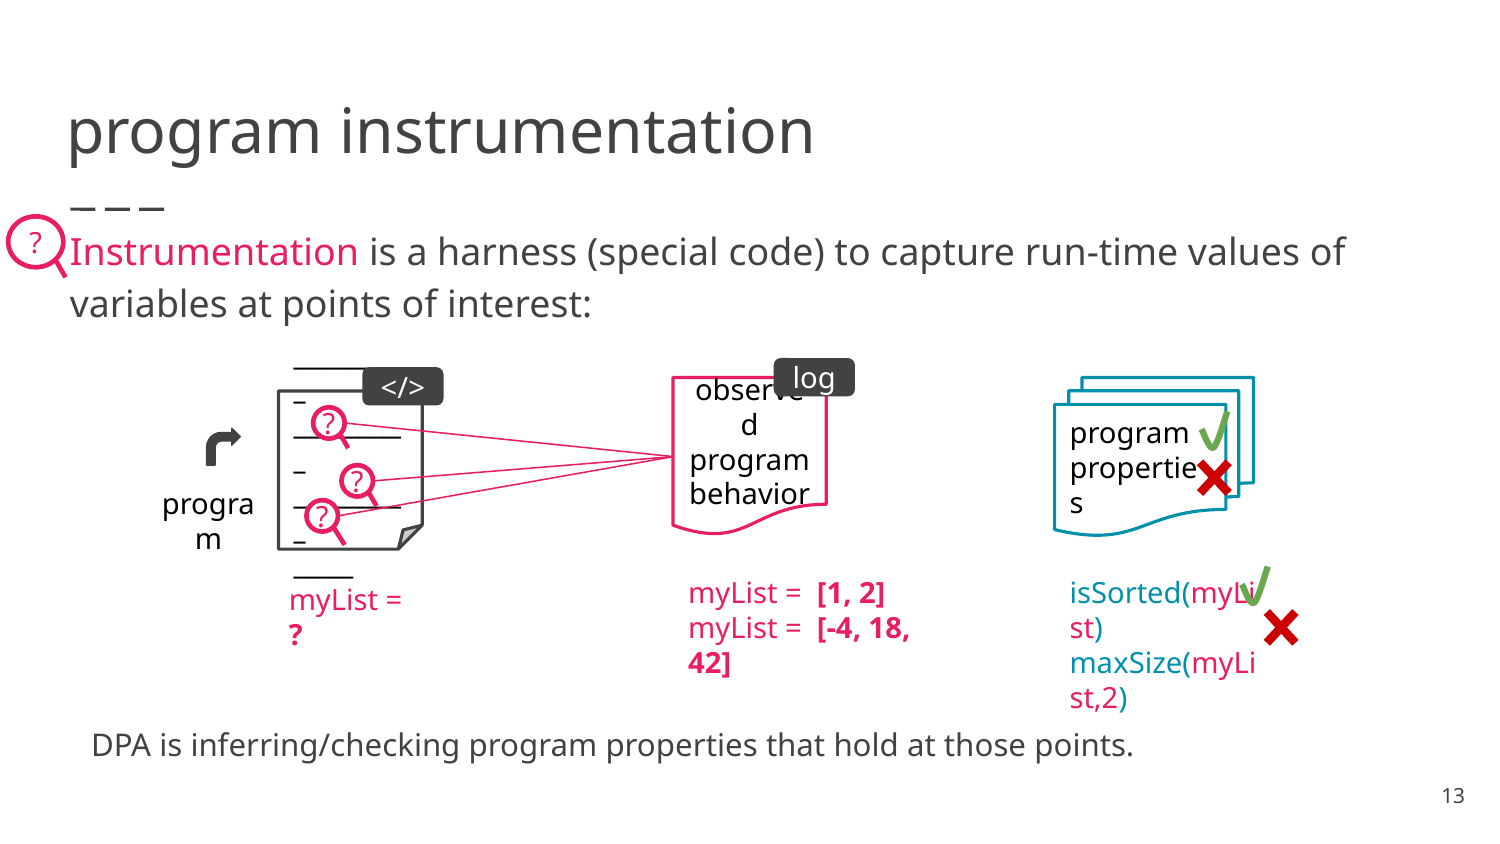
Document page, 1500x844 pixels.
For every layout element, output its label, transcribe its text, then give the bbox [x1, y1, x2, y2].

text_box __________ __________ __________ _____ [278, 391, 423, 550]
text_box [1196, 459, 1232, 496]
text_box DPA is inferring/checking program properties that hold at those points. [76, 704, 1444, 774]
text_box isSorted(myList) maxSize(myList,2) [1054, 559, 1282, 655]
text_box observed program behavior [672, 377, 827, 534]
text_box ? [341, 465, 374, 497]
text_box __________ __________ __________ _____ [371, 478, 423, 507]
text_box log [774, 358, 855, 396]
text_box program [143, 470, 274, 598]
text_box ? [8, 216, 64, 268]
text_box [206, 428, 241, 466]
text_box program properties [1054, 377, 1254, 536]
text_box [1263, 609, 1299, 646]
list Instrumentation is a harness (special code) to capture run-time values of variables at points of interest: [54, 206, 1453, 288]
text_box myList = ? [273, 566, 418, 626]
text_box myList = [1, 2] myList = [-4, 18, 42] [673, 559, 973, 655]
text_box ? [306, 500, 339, 532]
title program instrumentation [51, 61, 1449, 182]
text_box ? [313, 407, 345, 439]
text_box </> [363, 367, 443, 405]
slide_number <number> [1389, 764, 1480, 830]
